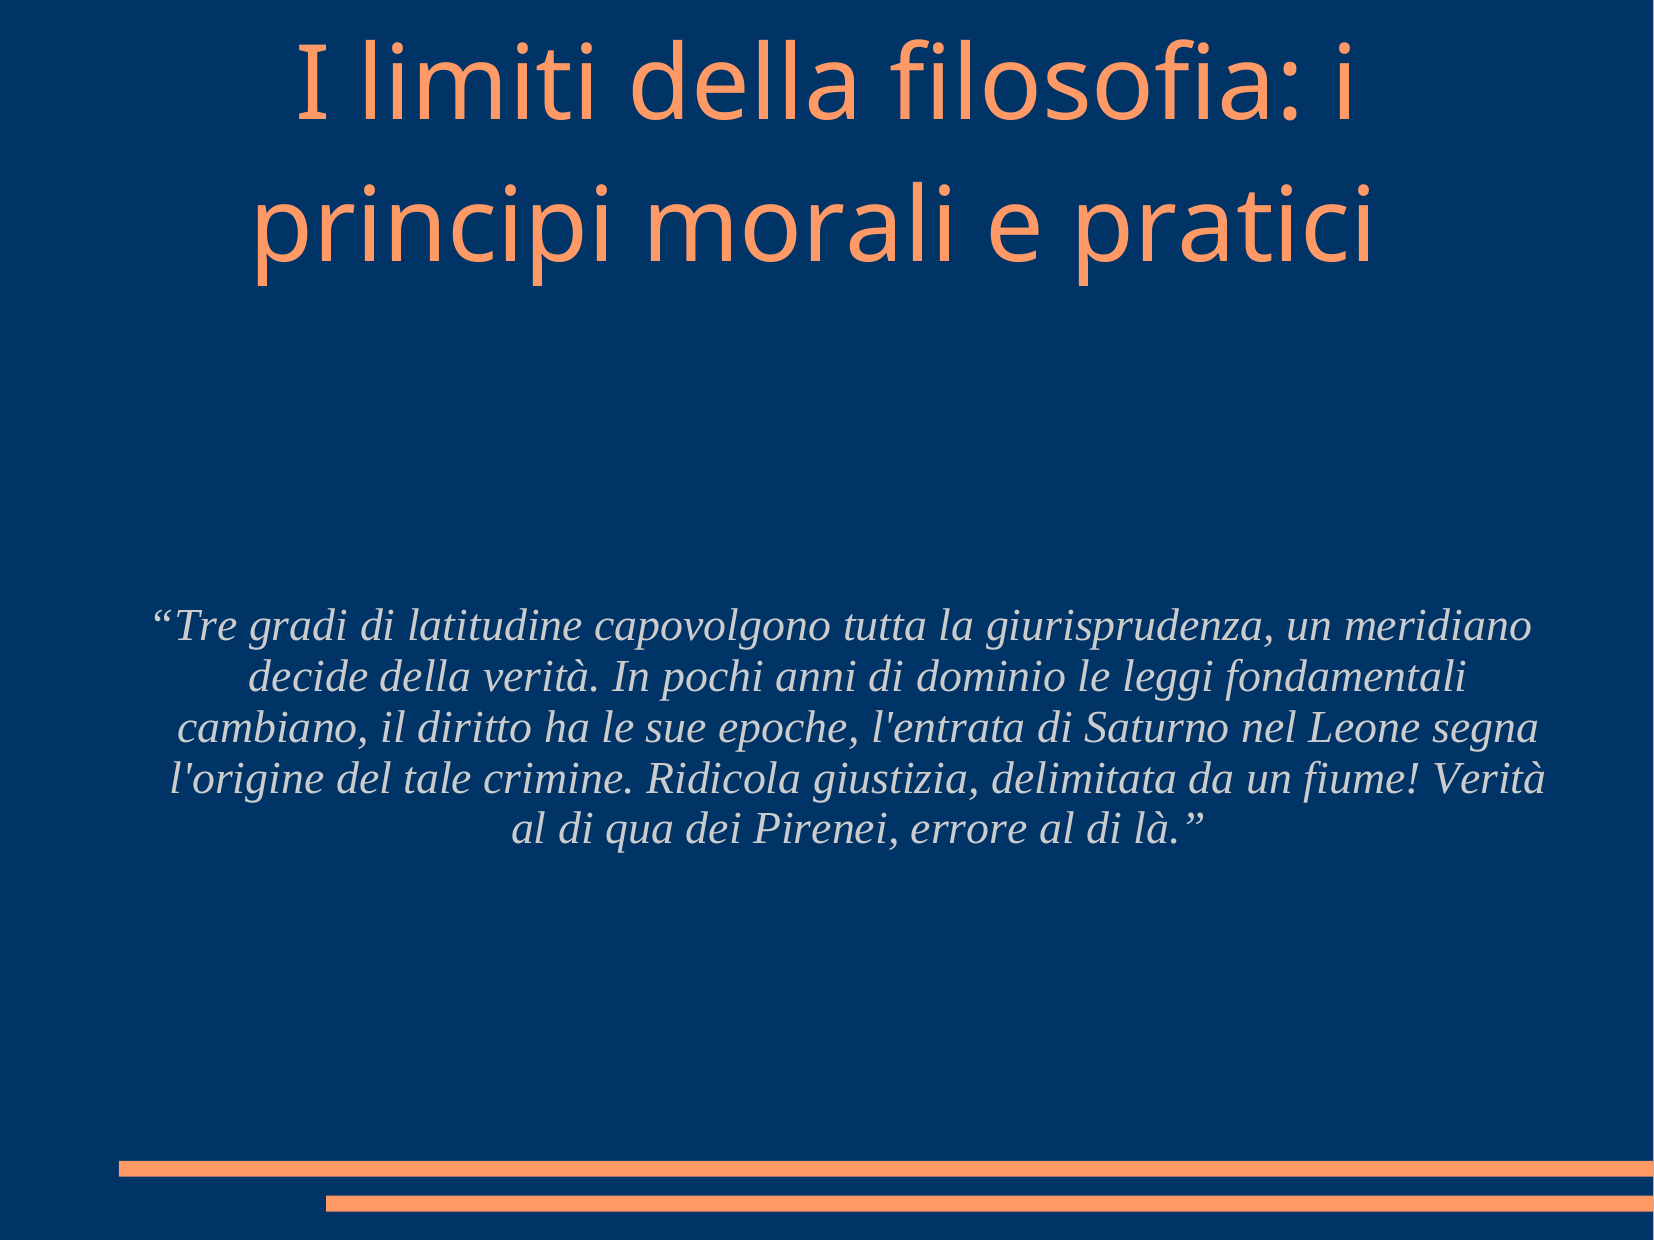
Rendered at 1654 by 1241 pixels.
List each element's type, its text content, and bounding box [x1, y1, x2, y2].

subtitle “Tre gradi di latitudine capovolgono tutta la giurisprudenza, un meridiano decide della verità. In pochi anni di dominio le leggi fondamentali cambiano, il diritto ha le sue epoche, l'entrata di Saturno nel Leone segna l'origine del tale crimine. Ridicola giustizia, delimitata da un fiume! Verità al di qua dei Pirenei, errore al di là.” [121, 329, 1561, 1125]
title I limiti della filosofia: i principi morali e pratici [121, 0, 1534, 315]
